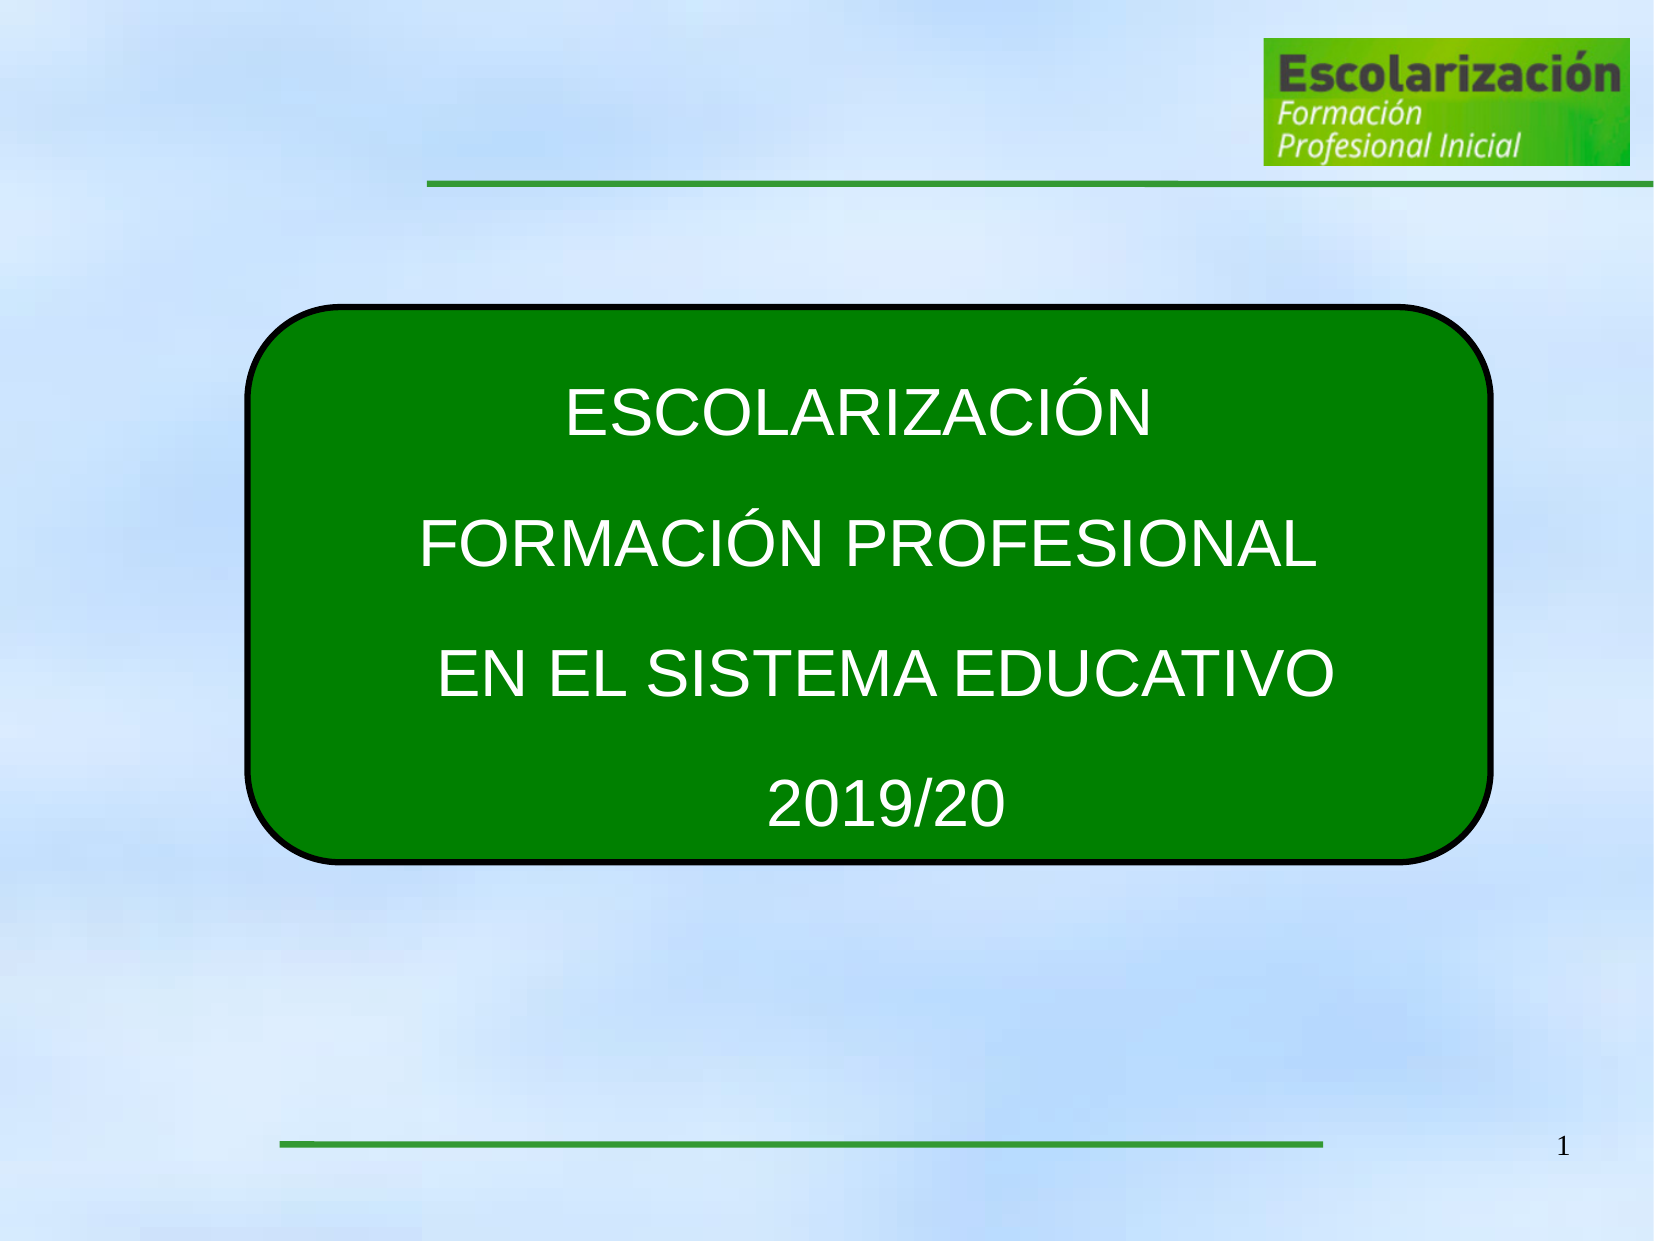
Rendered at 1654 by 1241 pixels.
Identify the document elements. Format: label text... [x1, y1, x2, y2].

picture [0, 0, 1654, 1241]
text_box ESCOLARIZACIÓN FORMACIÓN PROFESIONAL EN EL SISTEMA EDUCATIVO 2019/20 [247, 307, 1491, 863]
